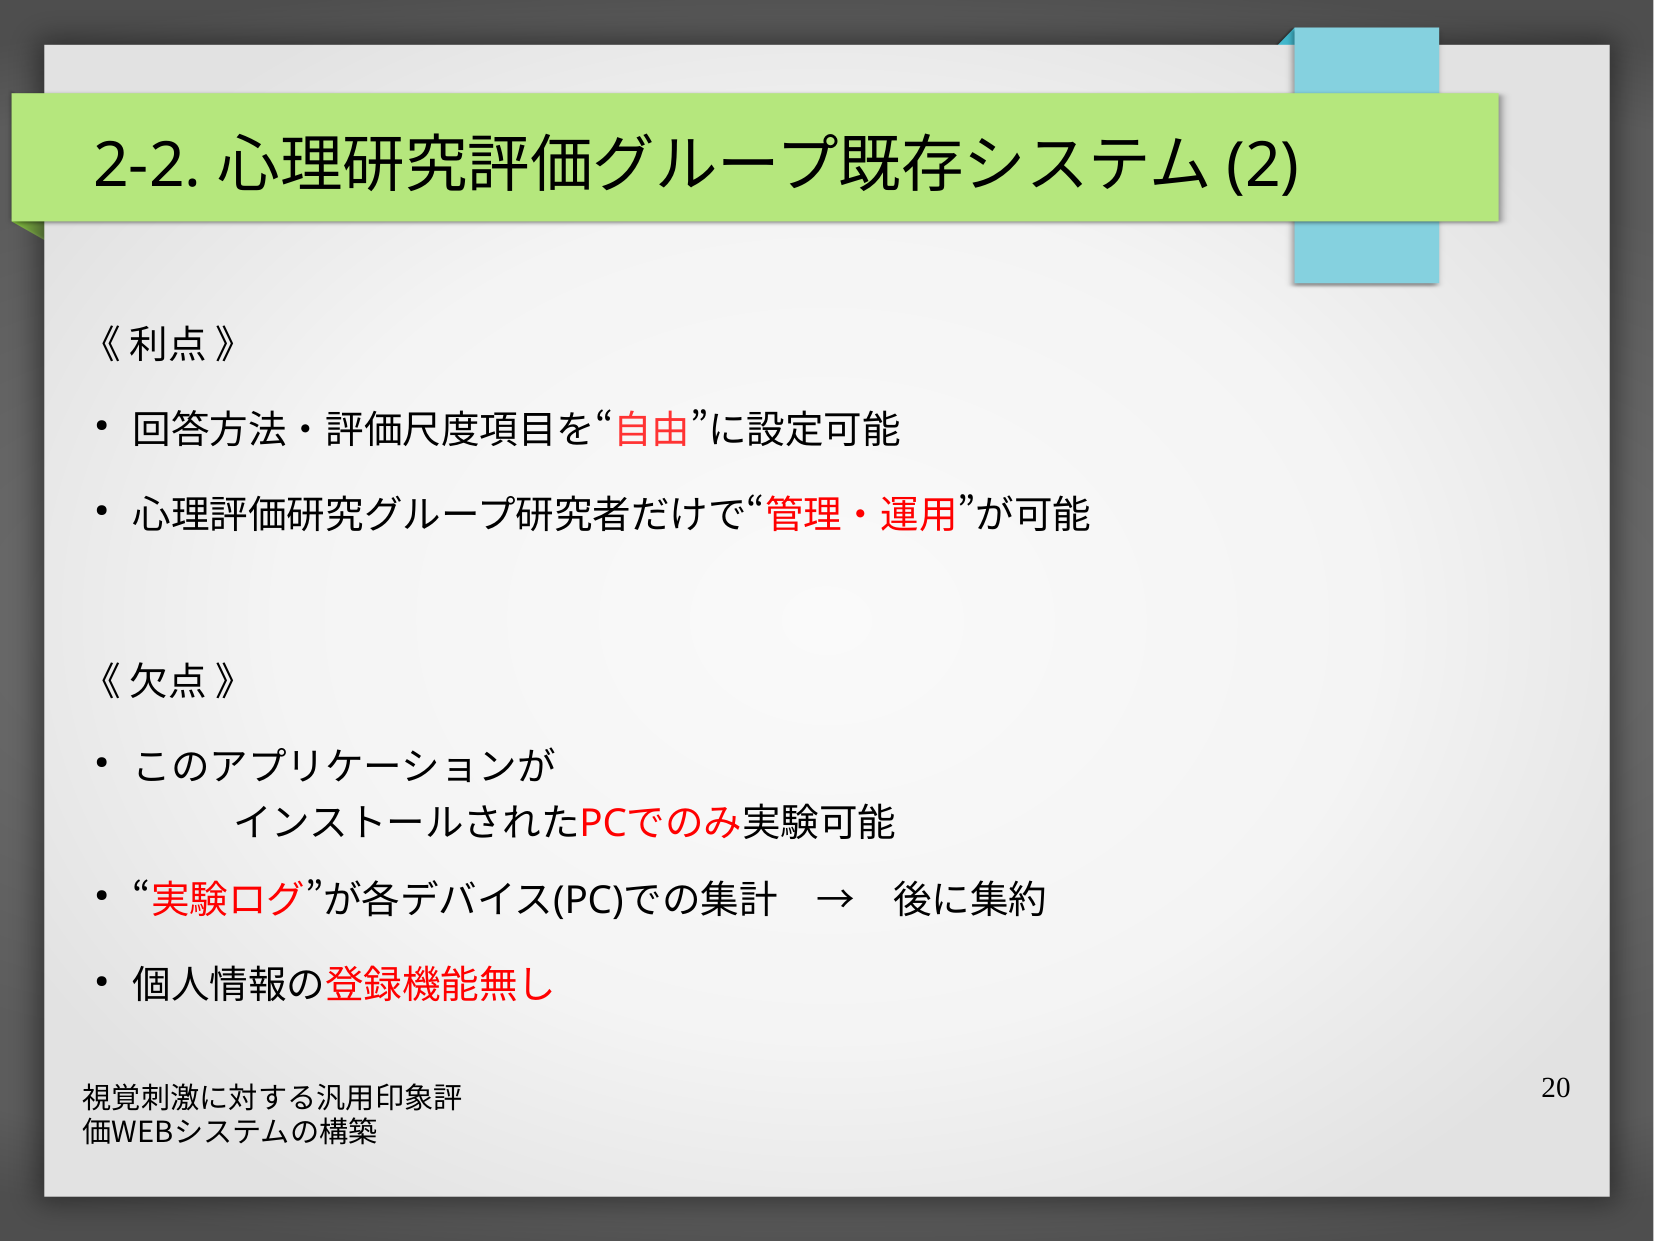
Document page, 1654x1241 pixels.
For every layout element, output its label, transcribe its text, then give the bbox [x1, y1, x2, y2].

list 《 利点 》 回答方法・評価尺度項目を“自由”に設定可能 心理評価研究グループ研究者だけで“管理・運用”が可能 《 欠点 》 このアプリケーションが インストールされたPCでのみ実験可能 “実験ログ”が各デバイス(PC)での集計 → 後に集約 個人情報の登録機能無し [82, 313, 1538, 1019]
picture [0, 0, 1654, 1241]
title 2-2. 心理研究評価グループ既存システム (2) [70, 106, 1359, 213]
